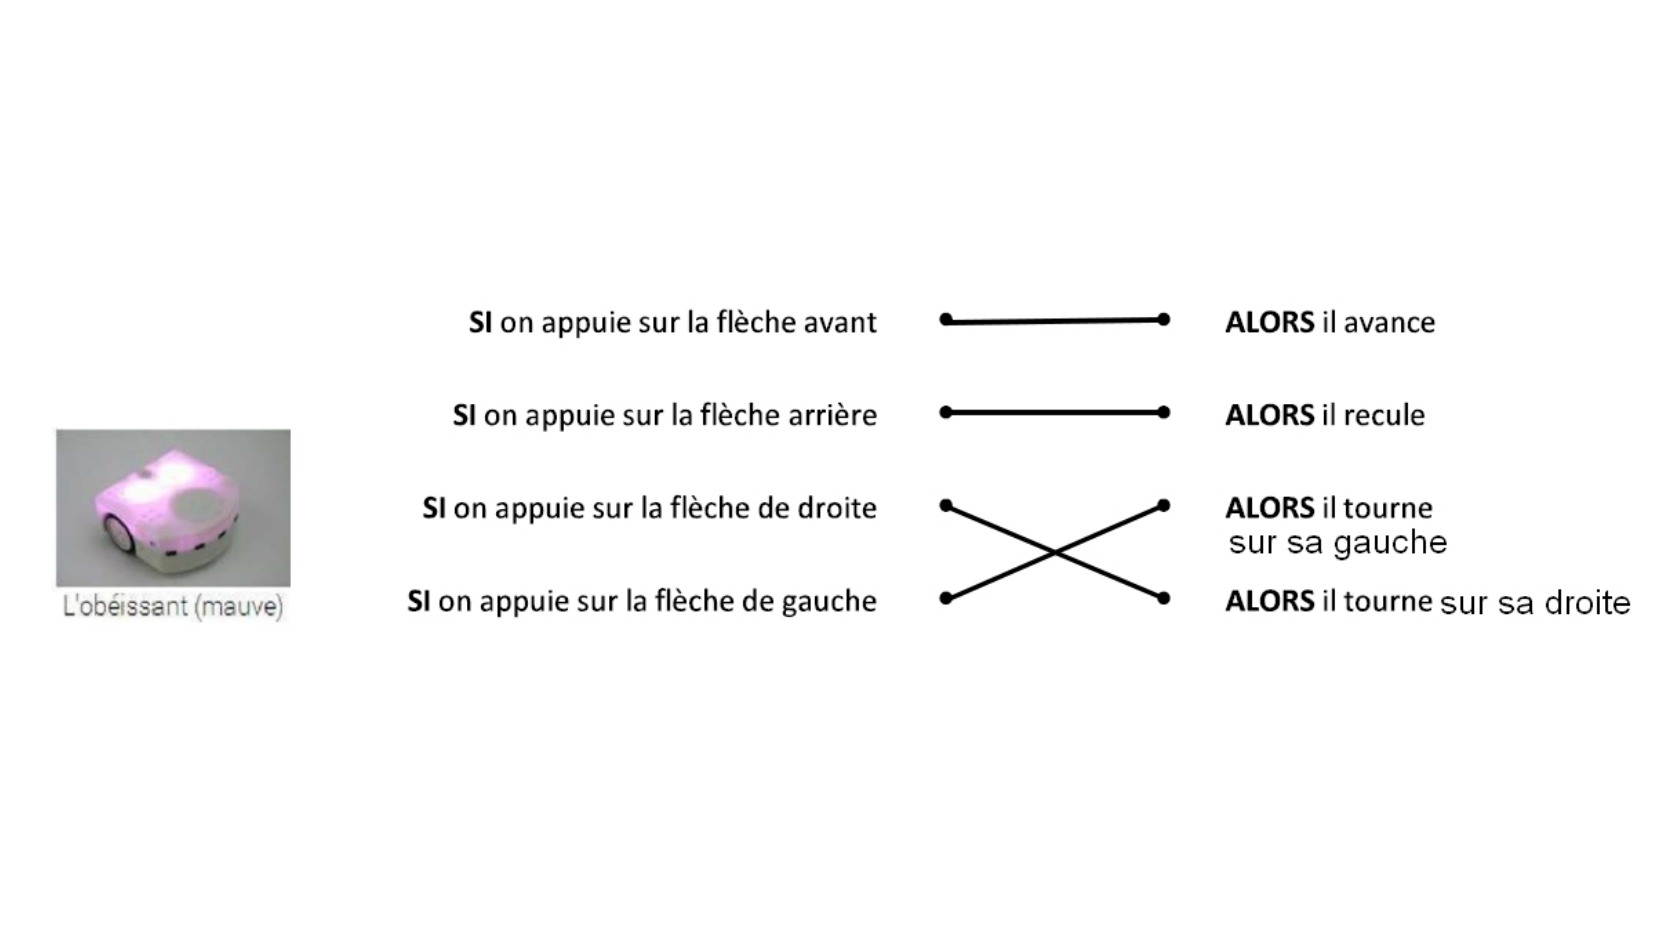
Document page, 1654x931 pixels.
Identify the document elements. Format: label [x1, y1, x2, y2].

picture [8, 135, 1654, 805]
